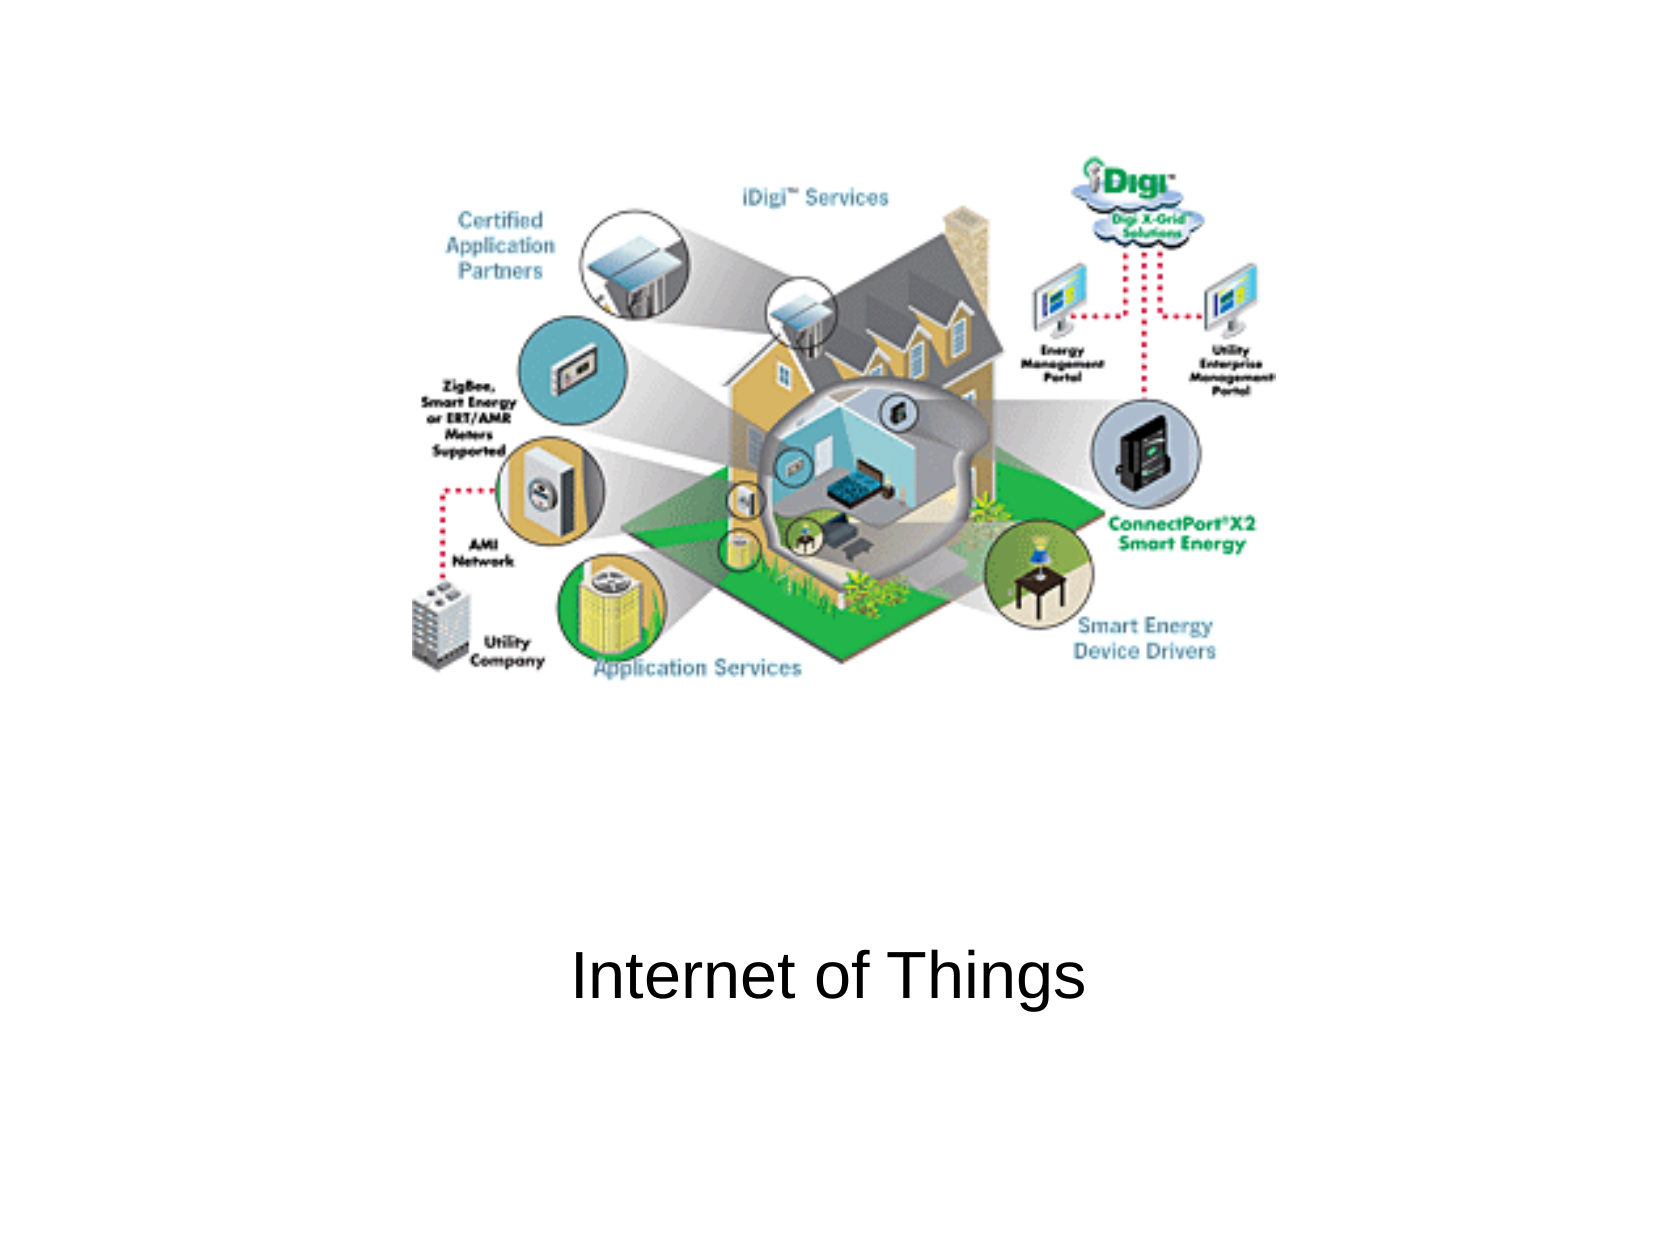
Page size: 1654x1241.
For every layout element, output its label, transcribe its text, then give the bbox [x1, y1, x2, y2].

subtitle Internet of Things [472, 795, 1186, 1155]
picture [412, 149, 1276, 725]
